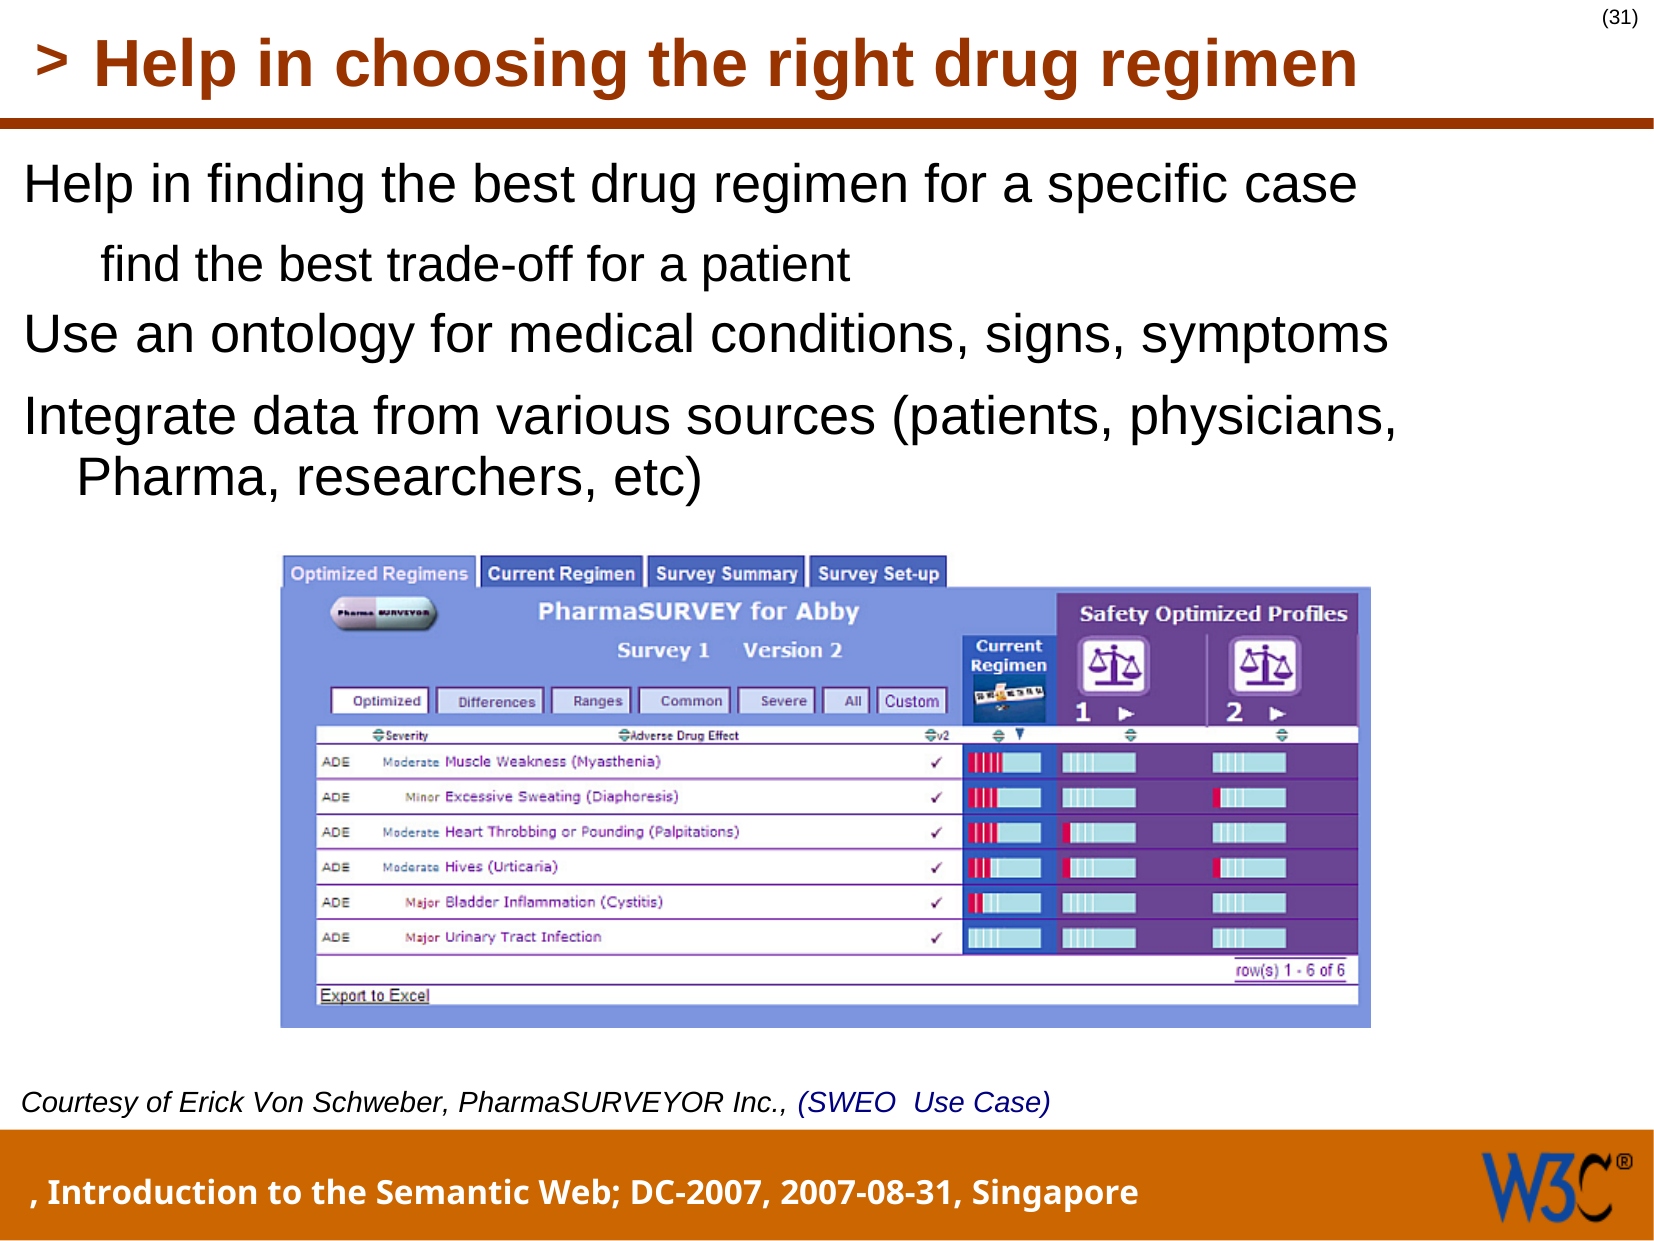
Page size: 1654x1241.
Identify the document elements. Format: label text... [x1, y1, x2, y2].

picture [1477, 1149, 1639, 1228]
picture [276, 551, 1371, 1028]
title Help in choosing the right drug regimen [93, 0, 1493, 124]
text_box Courtesy of Erick Von Schweber, PharmaSURVEYOR Inc., (SWEO Use Case) [6, 1080, 1068, 1129]
list Help in finding the best drug regimen for a specific case find the best trade-off for a patient Use an ontology for medical conditions, signs, symptoms Integrate data from various sources (patients, physicians, Pharma, researchers, etc) [5, 153, 1601, 567]
